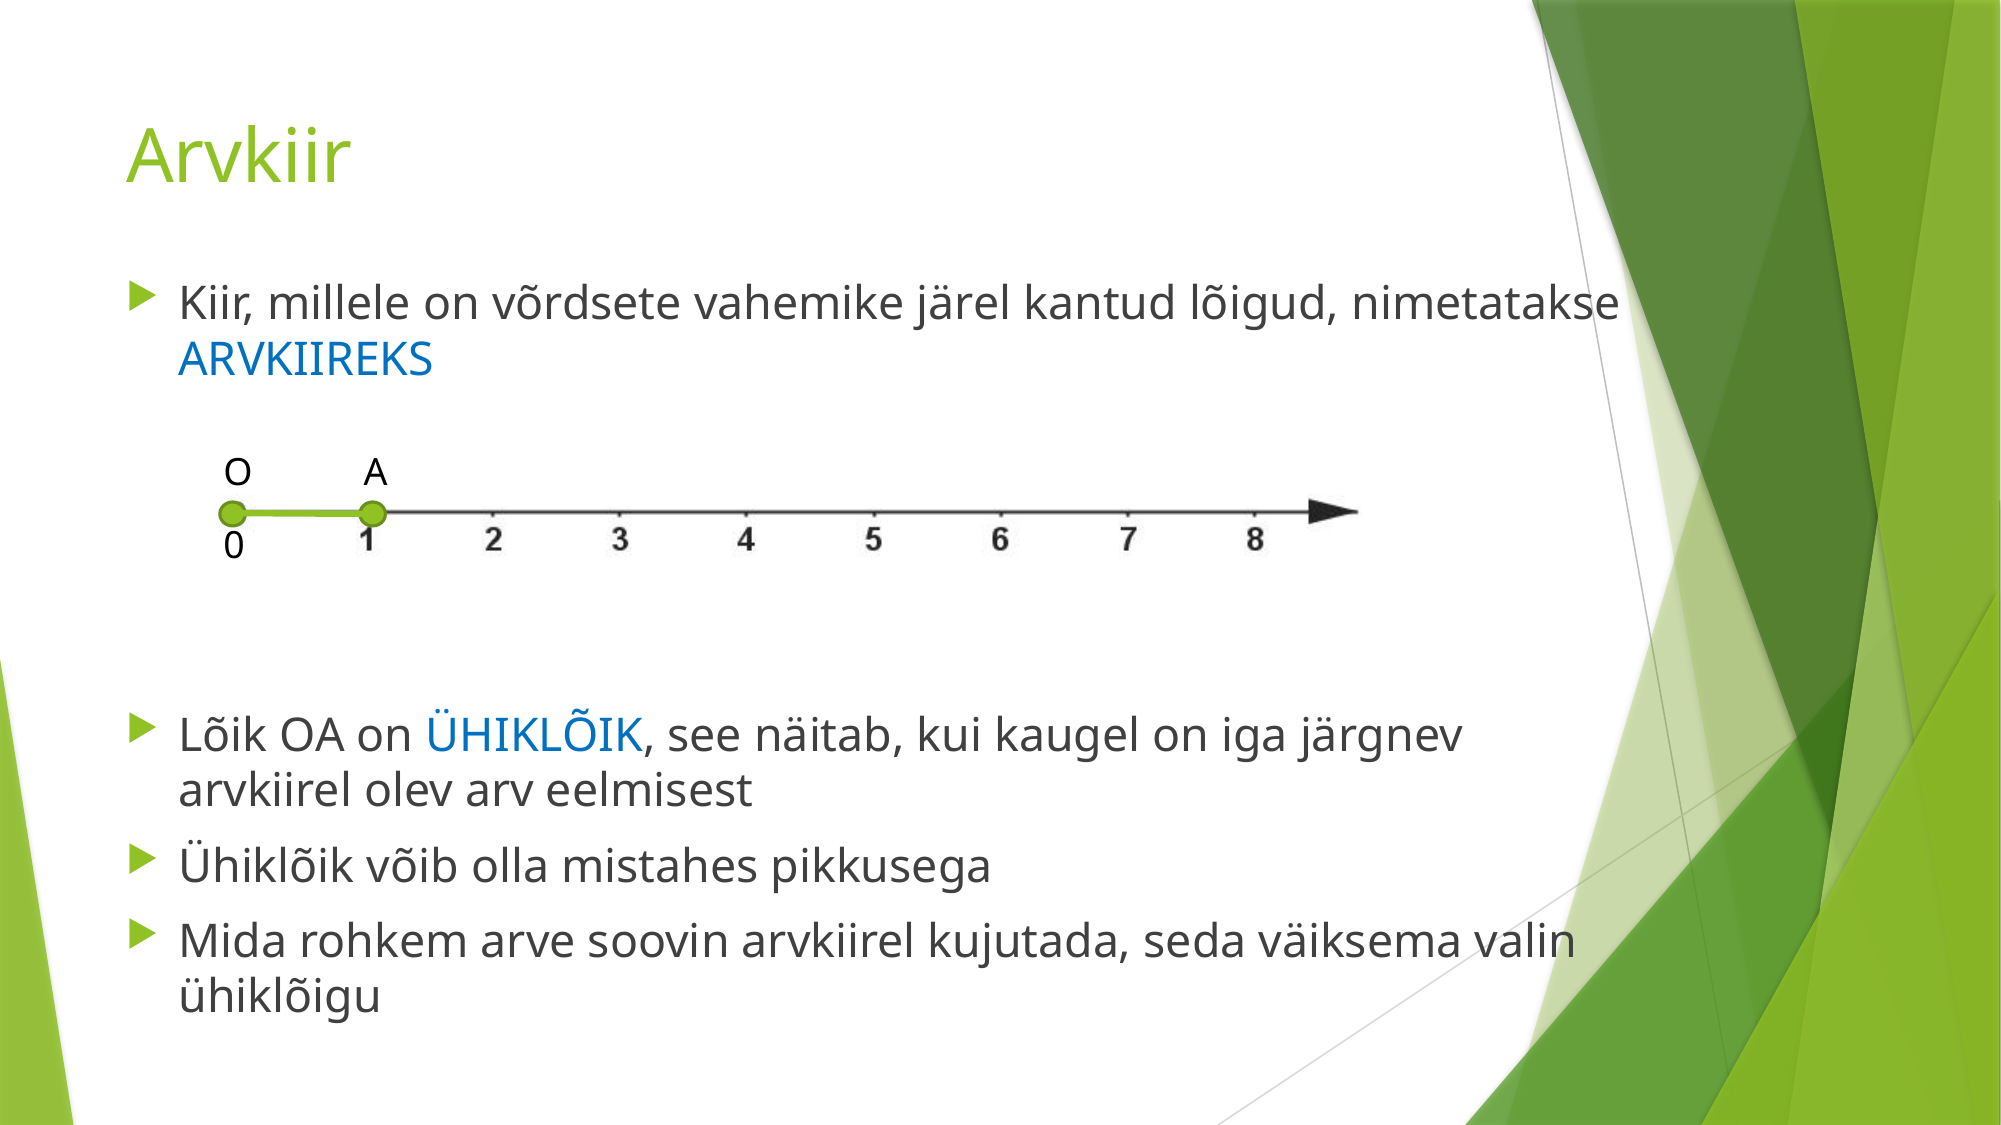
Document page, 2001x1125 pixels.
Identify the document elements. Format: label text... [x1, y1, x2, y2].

title Arvkiir [111, 99, 1522, 265]
text_box A [348, 440, 397, 501]
list Kiir, millele on võrdsete vahemike järel kantud lõigud, nimetatakse ARVKIIREKS Lõik OA on ÜHIKLÕIK, see näitab, kui kaugel on iga järgnev arvkiirel olev arv eelmisest Ühiklõik võib olla mistahes pikkusega Mida rohkem arve soovin arvkiirel kujutada, seda väiksema valin ühiklõigu [111, 265, 1657, 1035]
text_box 0 [208, 513, 257, 574]
text_box [219, 501, 245, 513]
text_box O [208, 440, 257, 501]
text_box [360, 501, 386, 526]
